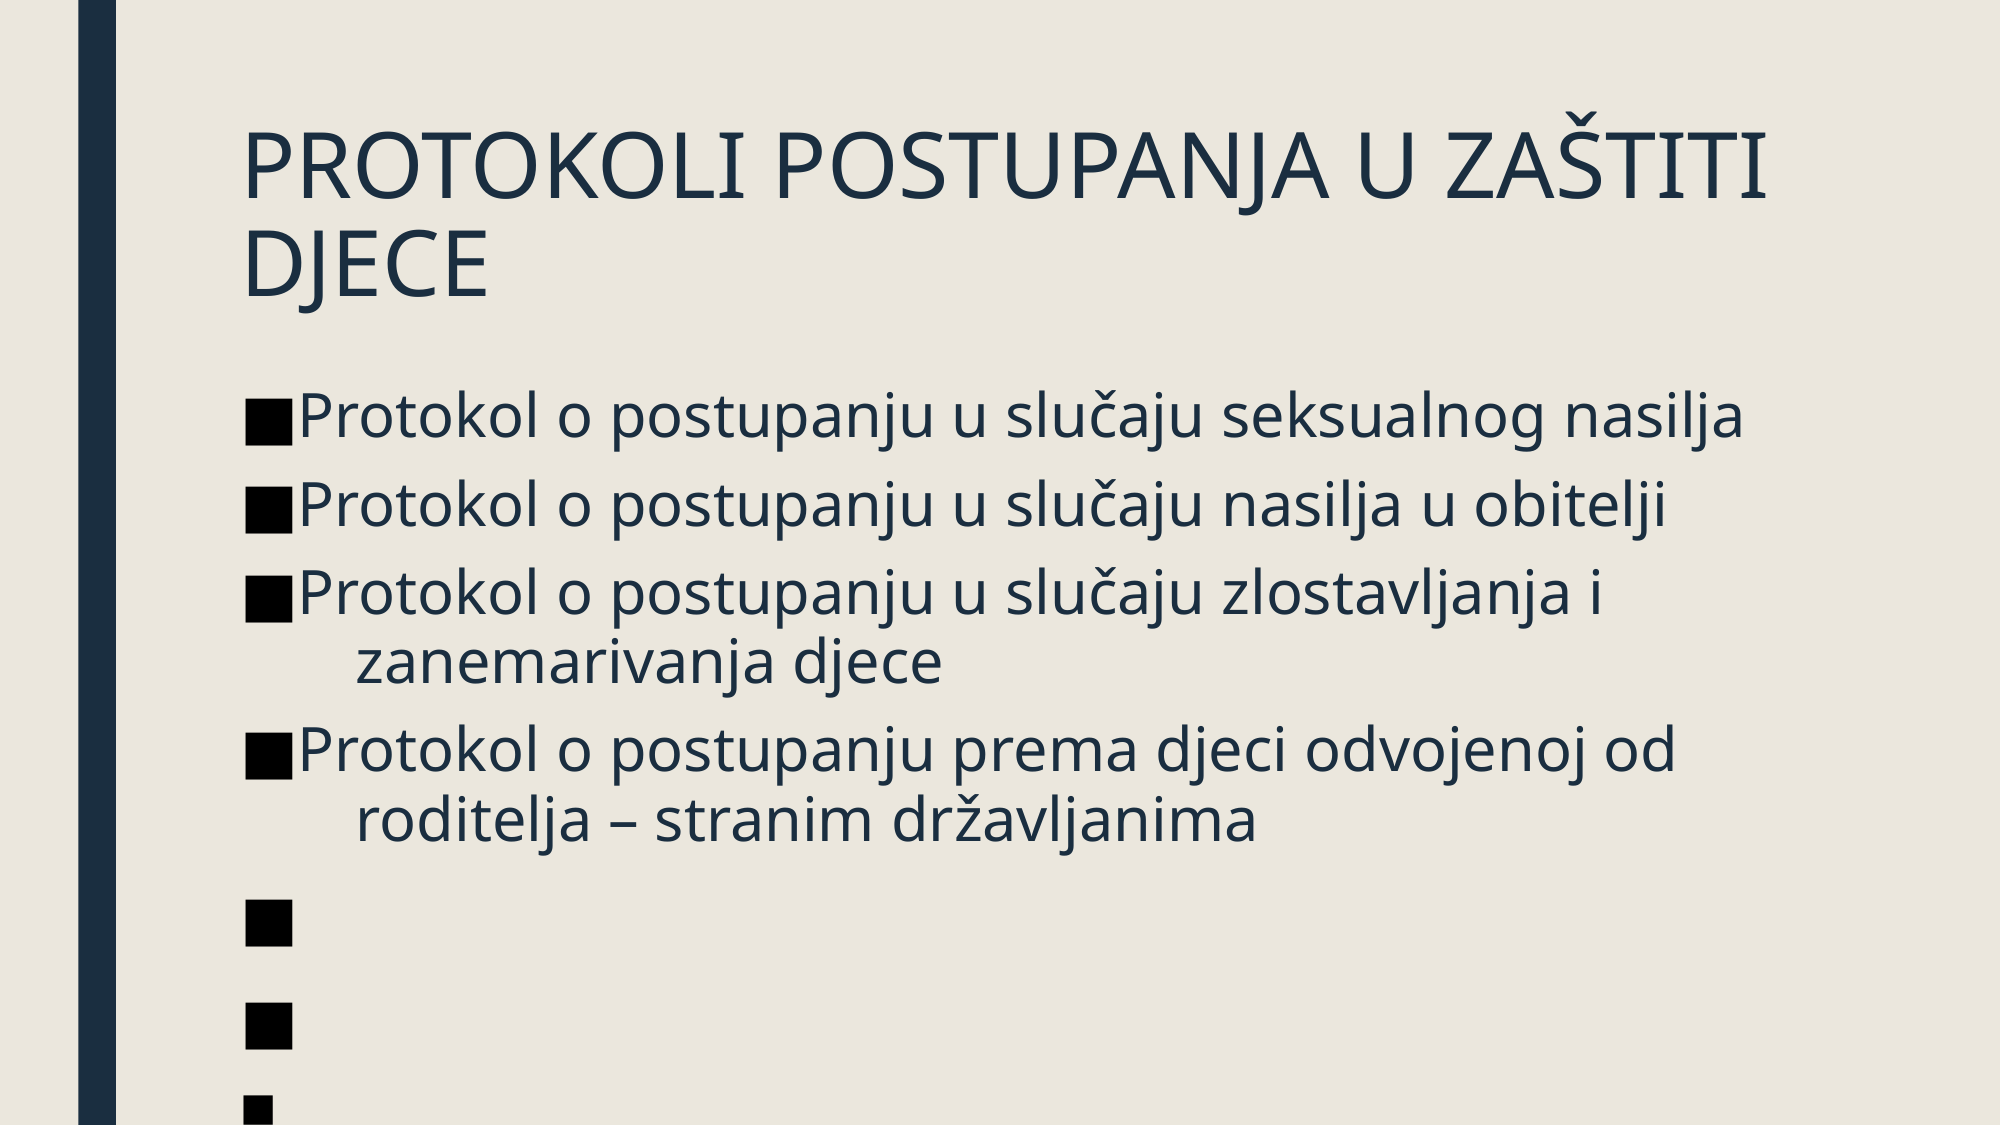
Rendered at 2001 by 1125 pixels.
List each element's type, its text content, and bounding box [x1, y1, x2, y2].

list Protokol o postupanju u slučaju seksualnog nasilja Protokol o postupanju u slučaju nasilja u obitelji Protokol o postupanju u slučaju zlostavljanja i zanemarivanja djece Protokol o postupanju prema djeci odvojenoj od roditelja – stranim državljanima [225, 375, 1801, 963]
title PROTOKOLI POSTUPANJA U ZAŠTITI DJECE [225, 112, 1801, 357]
